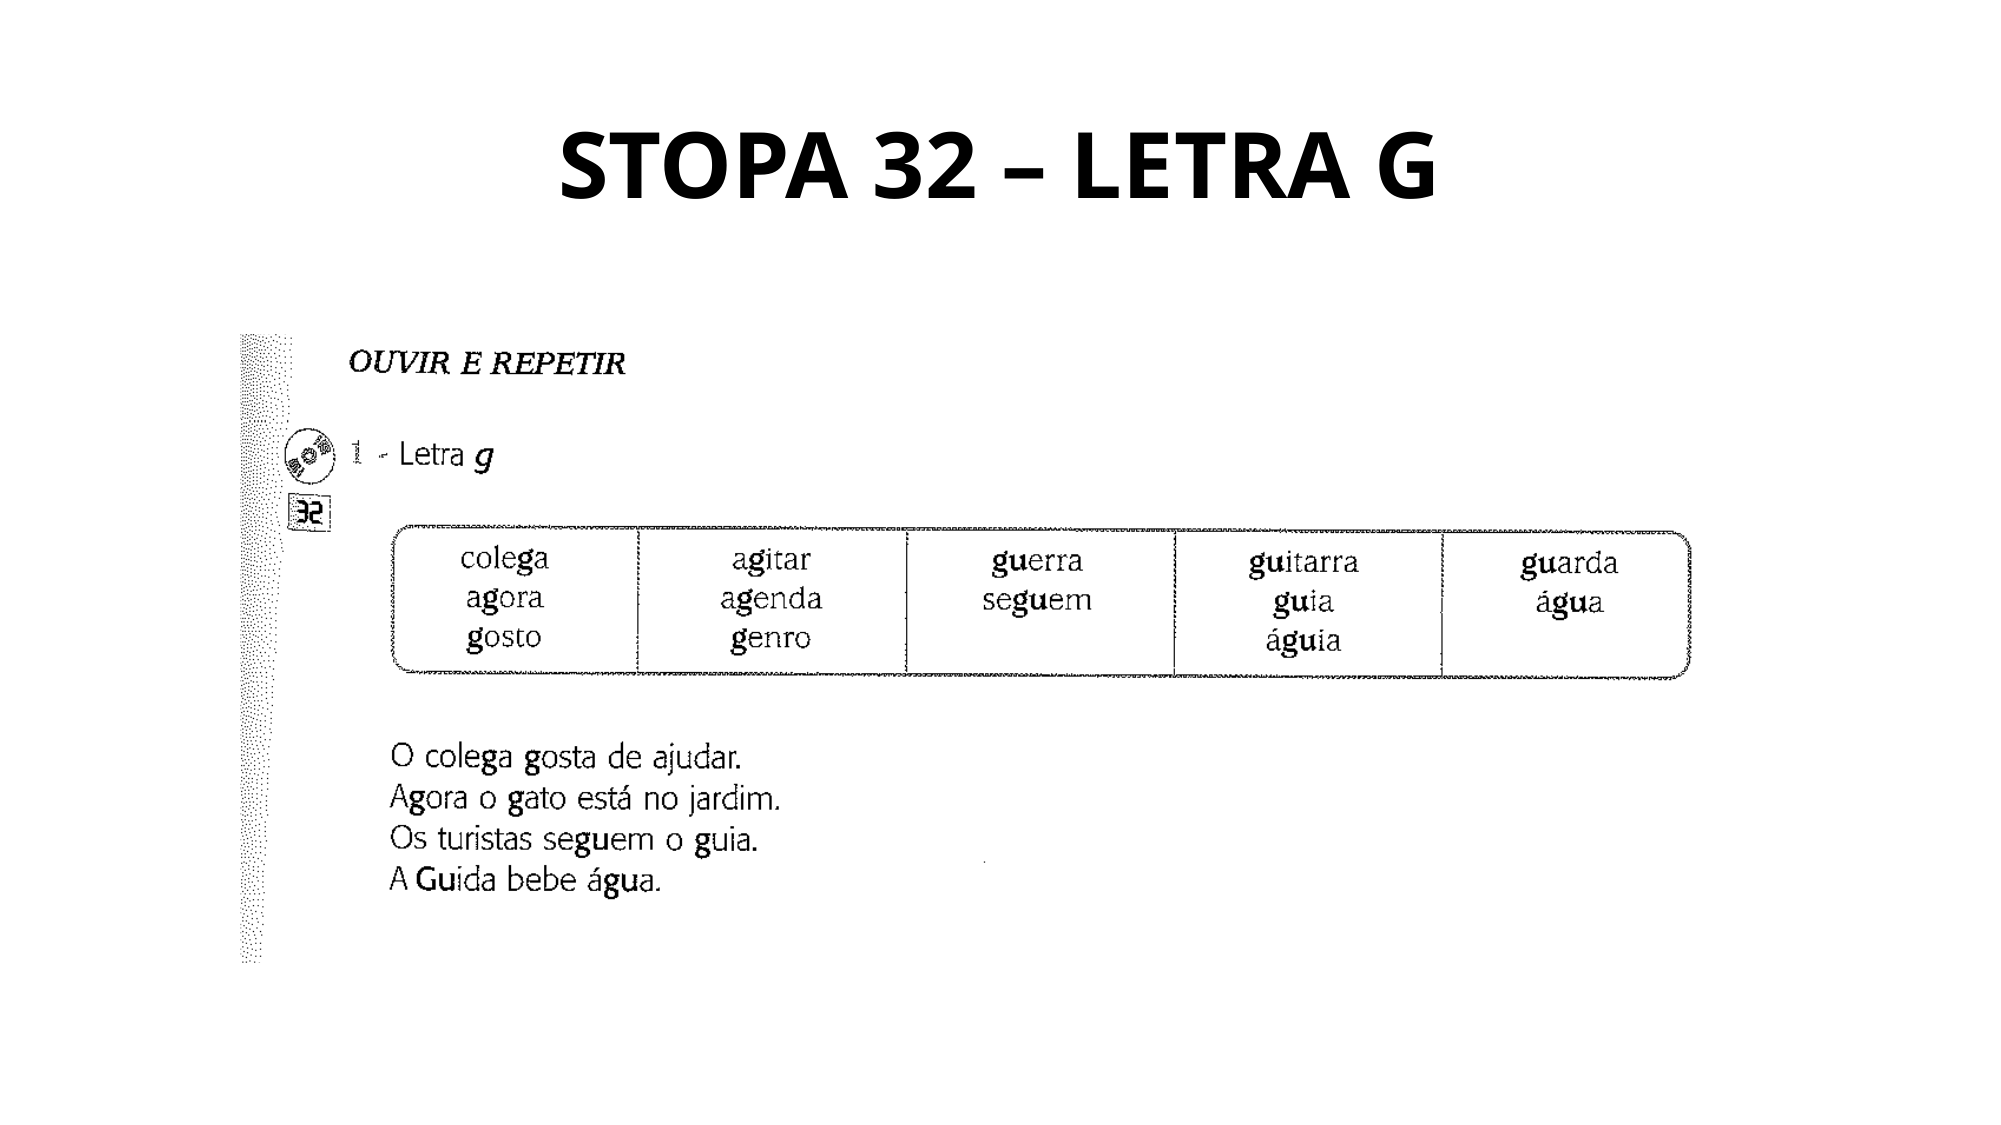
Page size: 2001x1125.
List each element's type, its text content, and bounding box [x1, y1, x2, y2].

picture [240, 334, 1760, 963]
title STOPA 32 – LETRA G [137, 59, 1863, 278]
